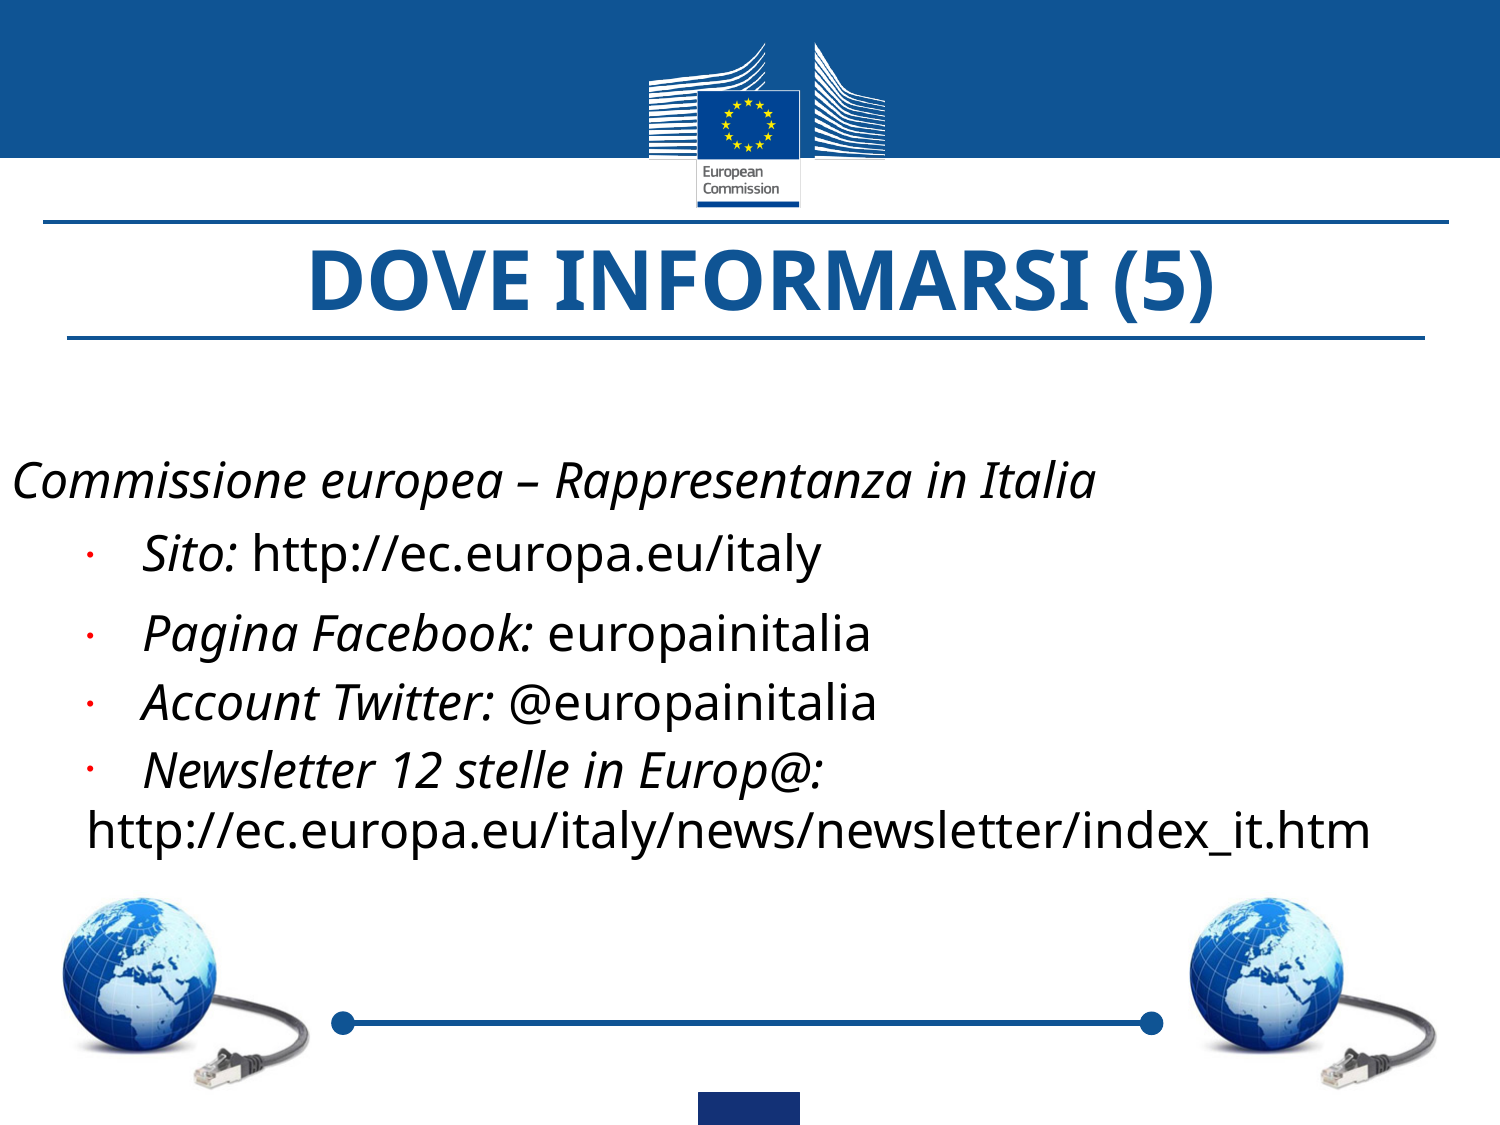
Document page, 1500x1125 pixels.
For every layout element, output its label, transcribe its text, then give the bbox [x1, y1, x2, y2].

title DOVE INFORMARSI (5) [64, 224, 1415, 373]
picture [1188, 965, 1439, 1125]
picture [649, 42, 885, 208]
text_box [331, 1011, 355, 1035]
text_box Commissione europea – Rappresentanza in Italia Sito: http://ec.europa.eu/italy Pagina Facebook: europainitalia Account Twitter: @europainitalia Newsletter 12 stelle in Europ@: http://ec.europa.eu/italy/news/newsletter/index_it.htm [0, 373, 1496, 965]
picture [61, 965, 312, 1125]
text_box [1139, 1011, 1164, 1036]
